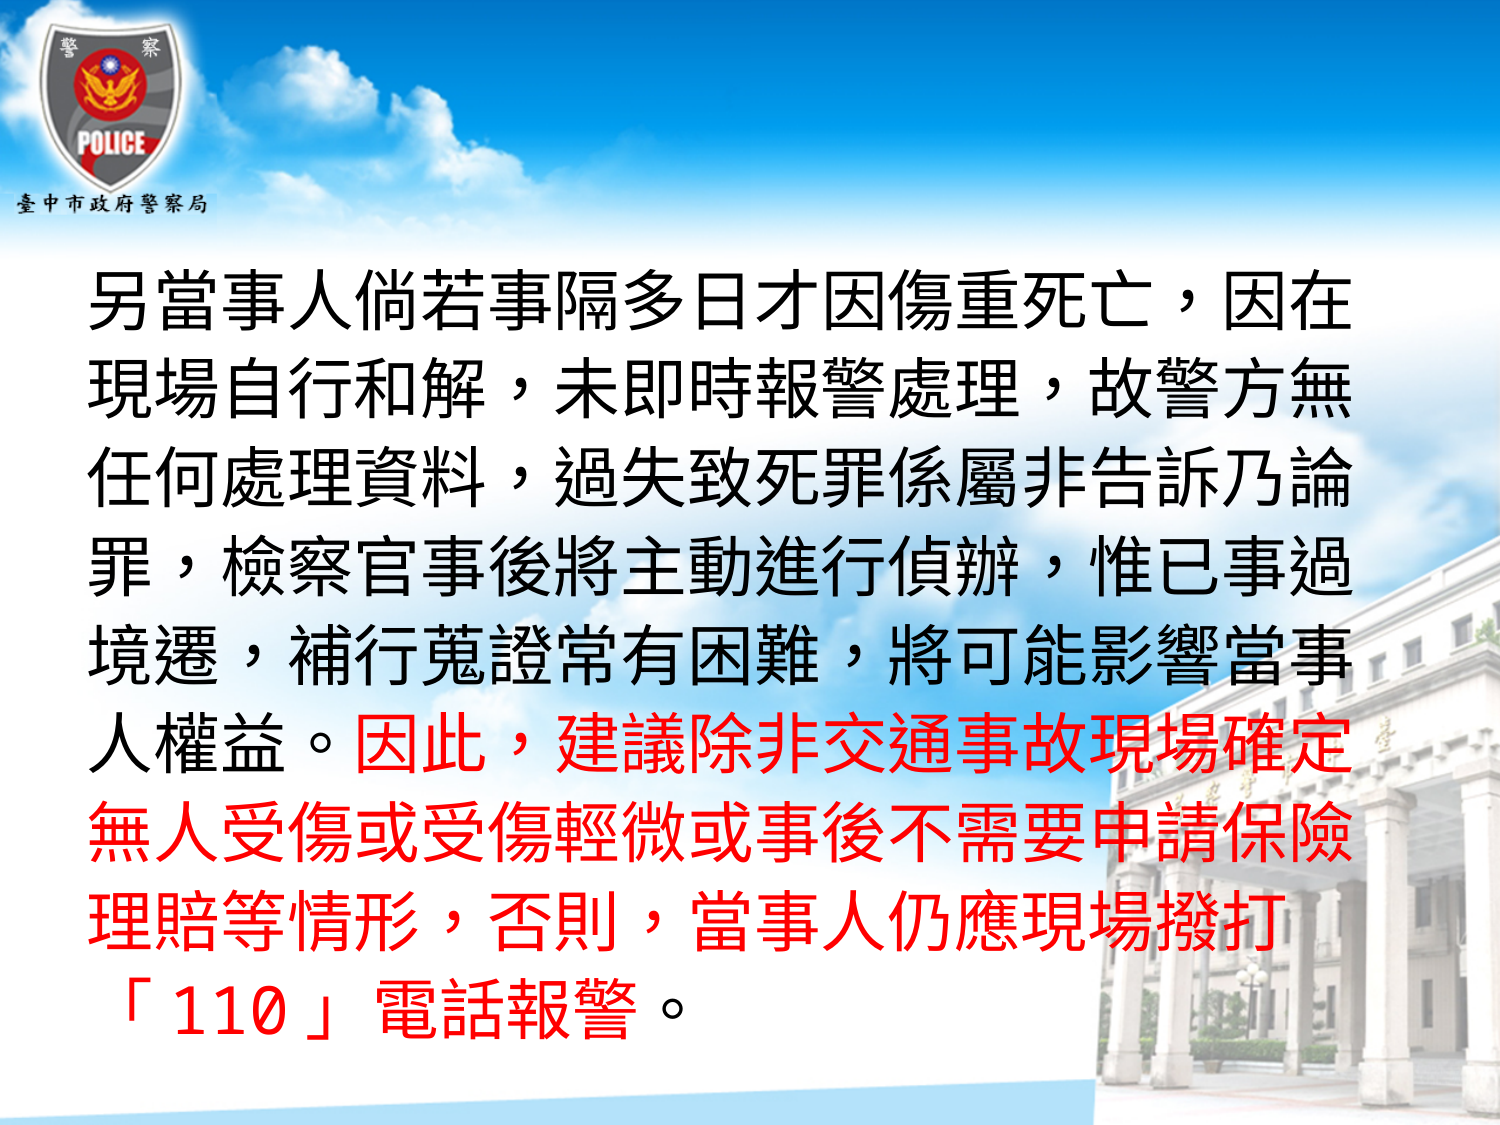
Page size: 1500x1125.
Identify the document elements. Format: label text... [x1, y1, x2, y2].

list 另當事人倘若事隔多日才因傷重死亡，因在 現場自行和解，未即時報警處理，故警方無 任何處理資料，過失致死罪係屬非告訴乃論 罪，檢察官事後將主動進行偵辦，惟已事過 境遷，補行蒐證常有困難，將可能影響當事 人權益。因此，建議除非交通事故現場確定 無人受傷或受傷輕微或事後不需要申請保險 理賠等情形，否則，當事人仍應現場撥打 「110」電話報警。 [71, 260, 1450, 1114]
picture [0, 0, 1500, 1125]
